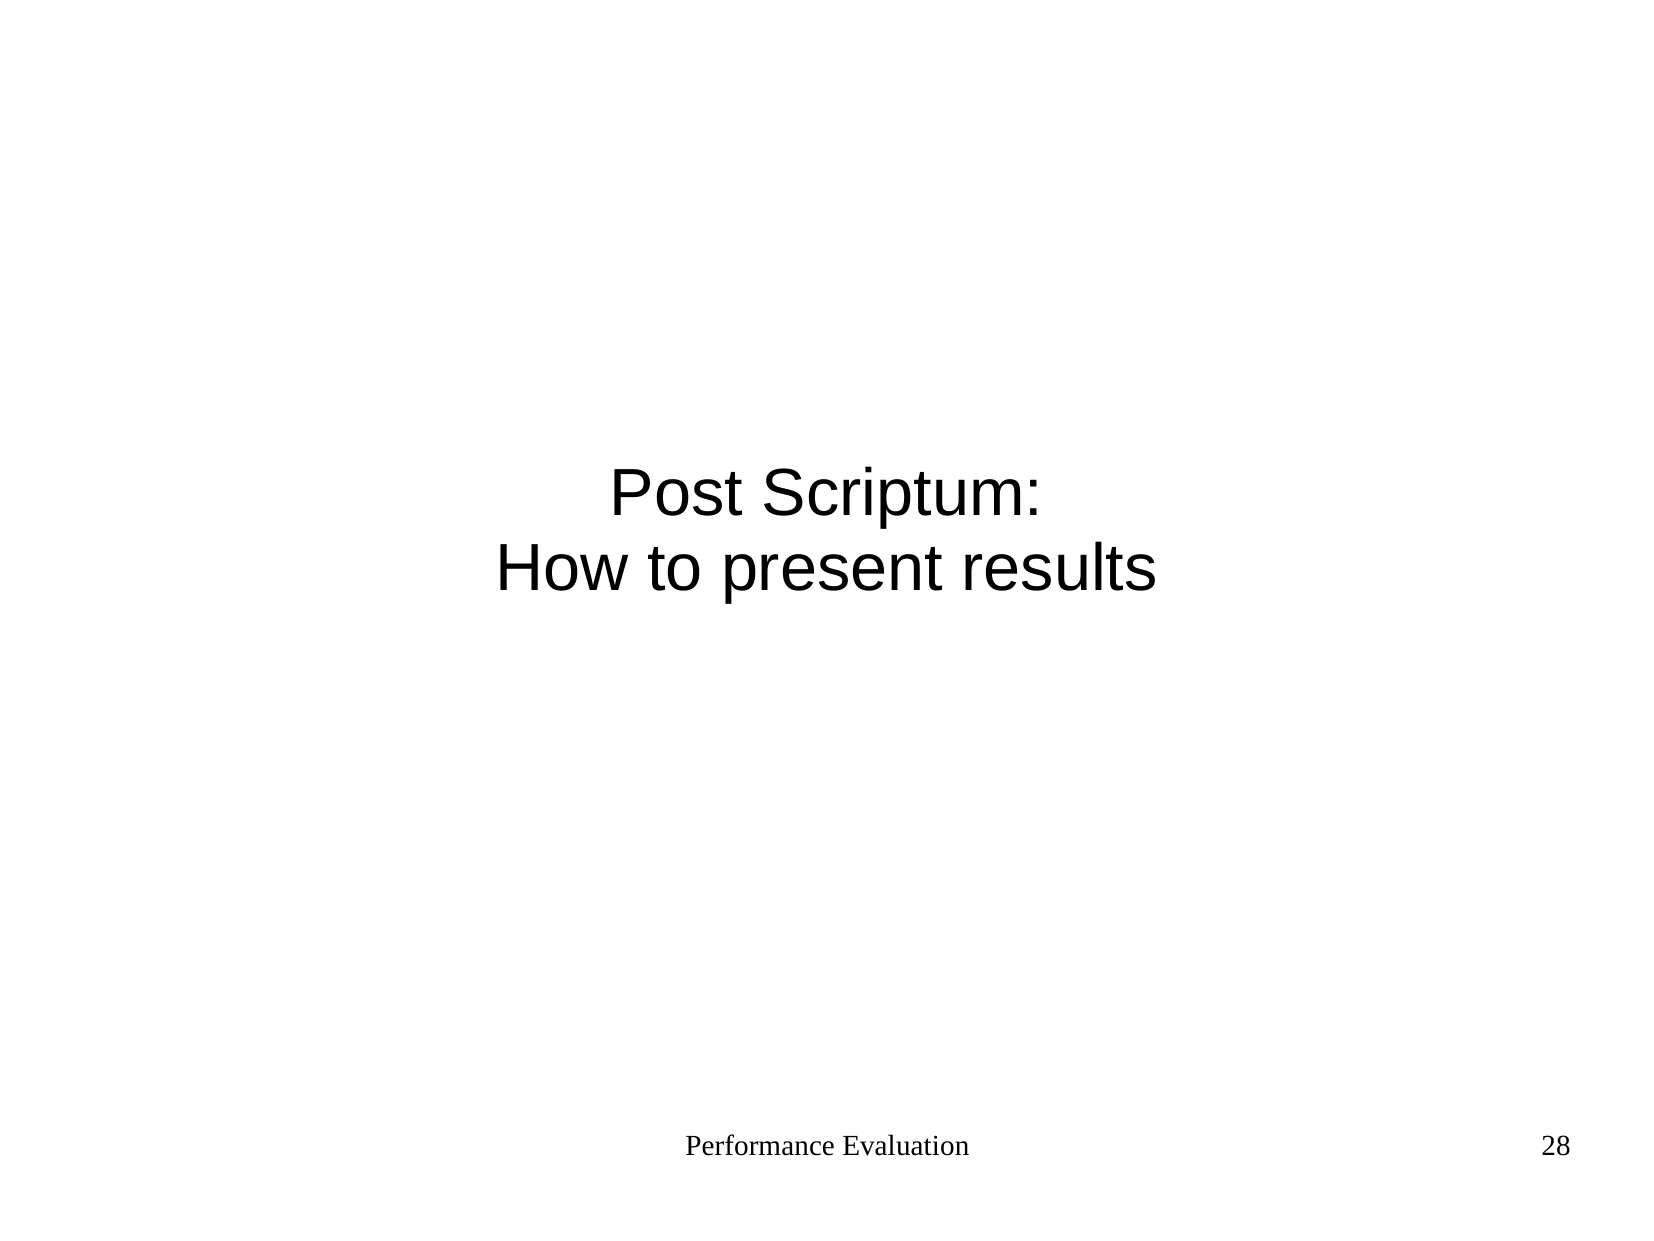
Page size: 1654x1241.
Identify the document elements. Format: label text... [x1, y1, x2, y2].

subtitle Post Scriptum: How to present results [82, 49, 1571, 1010]
